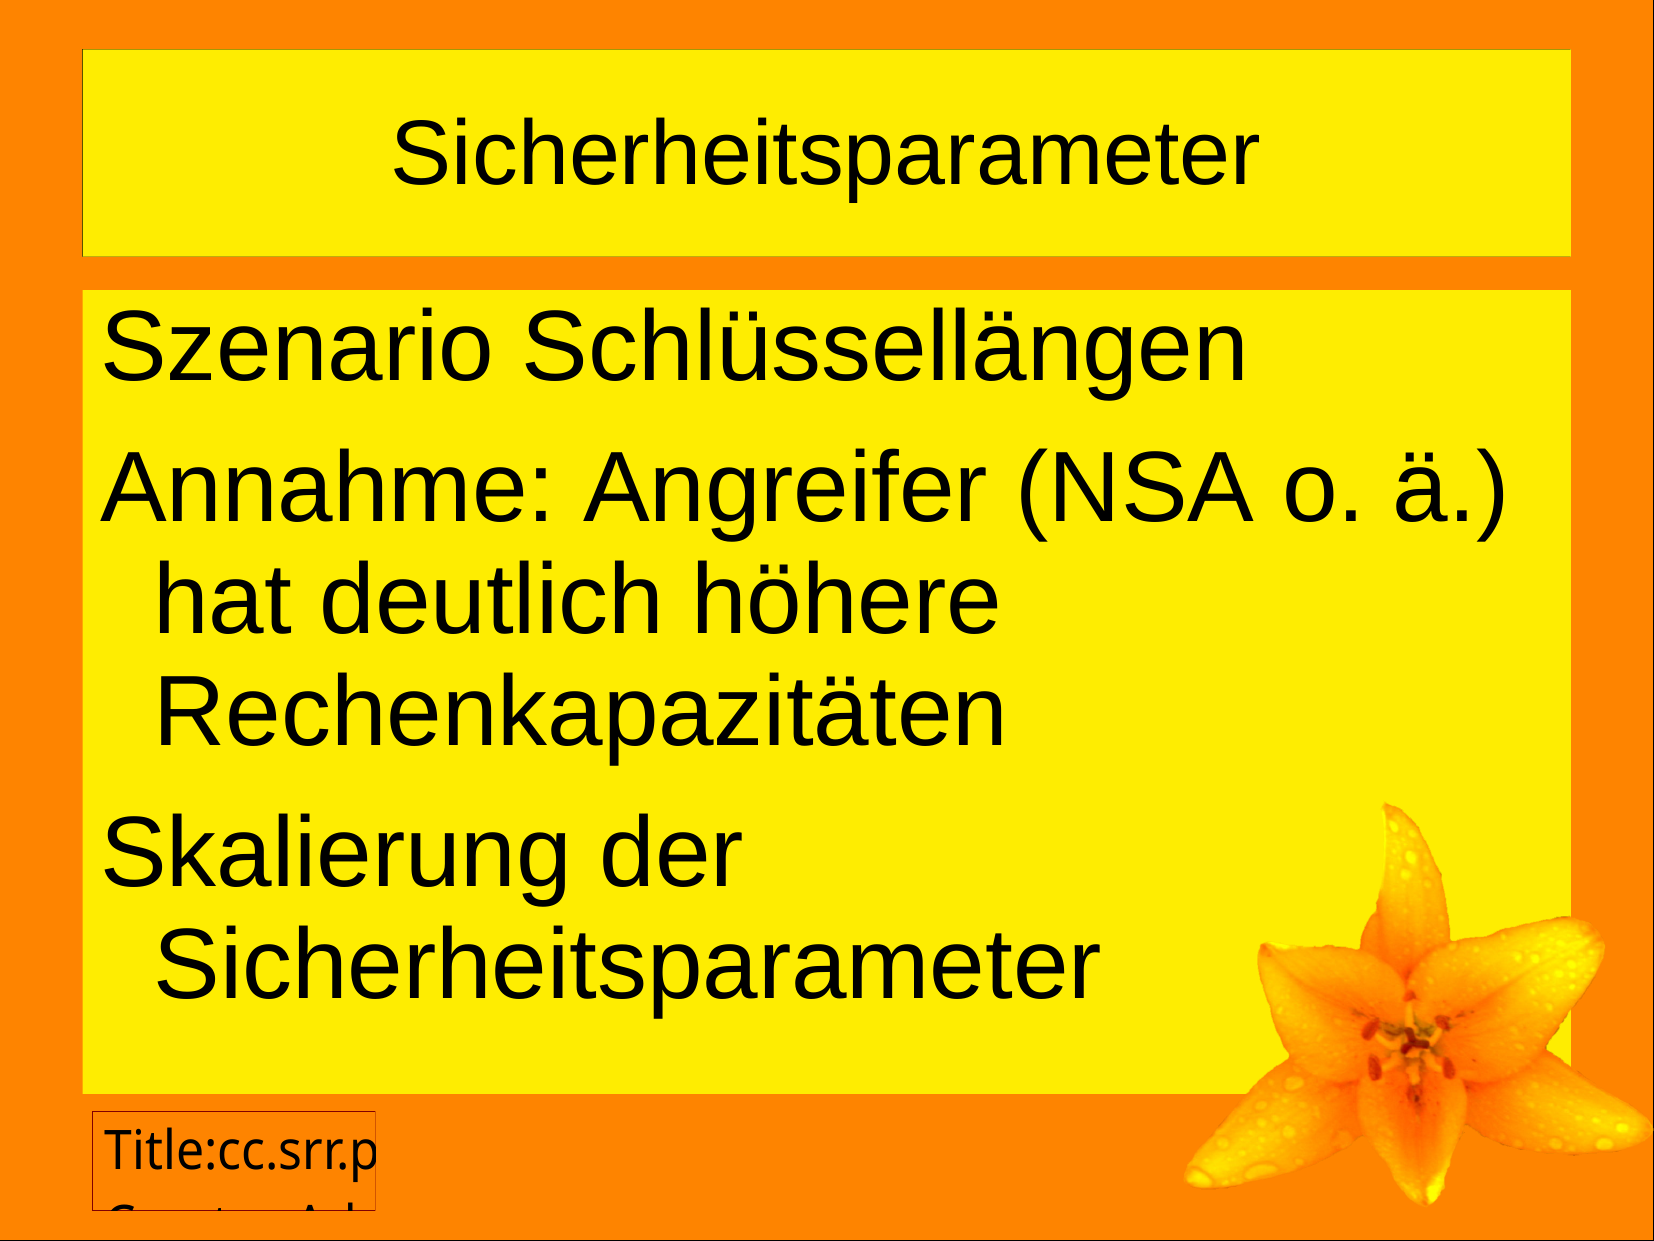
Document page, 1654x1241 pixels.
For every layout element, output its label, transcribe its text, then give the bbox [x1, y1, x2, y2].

picture [1181, 767, 1654, 1241]
picture [88, 1108, 376, 1211]
list Szenario Schlüssellängen Annahme: Angreifer (NSA o. ä.) hat deutlich höhere Rechenkapazitäten Skalierung der Sicherheitsparameter [82, 290, 1571, 1094]
title Sicherheitsparameter [82, 49, 1571, 257]
text_box [0, 0, 1654, 1241]
